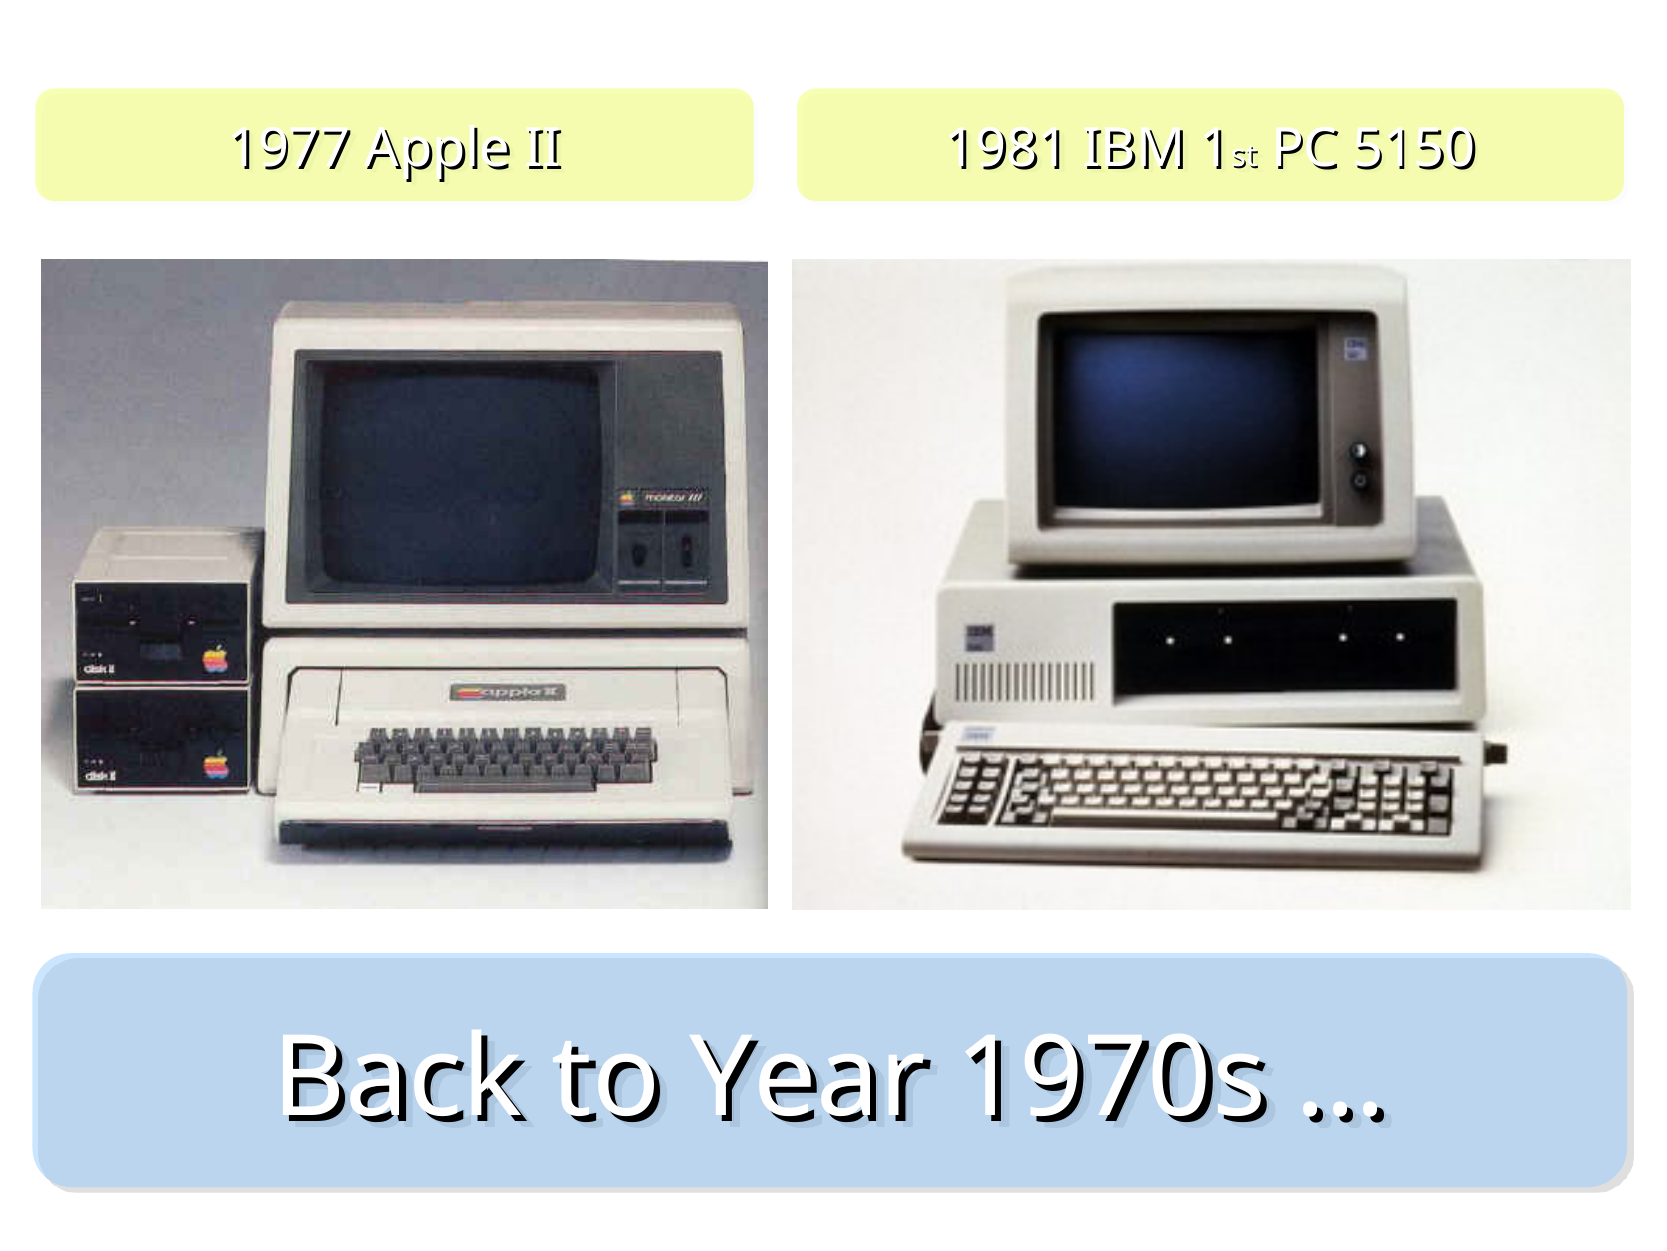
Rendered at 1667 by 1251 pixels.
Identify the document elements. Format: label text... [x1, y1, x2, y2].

text_box 1977 Apple II [35, 88, 754, 202]
picture [41, 259, 768, 909]
text_box Back to Year 1970s ... [32, 953, 1628, 1188]
text_box 1981 IBM 1st PC 5150 [797, 88, 1624, 202]
picture [792, 259, 1631, 910]
